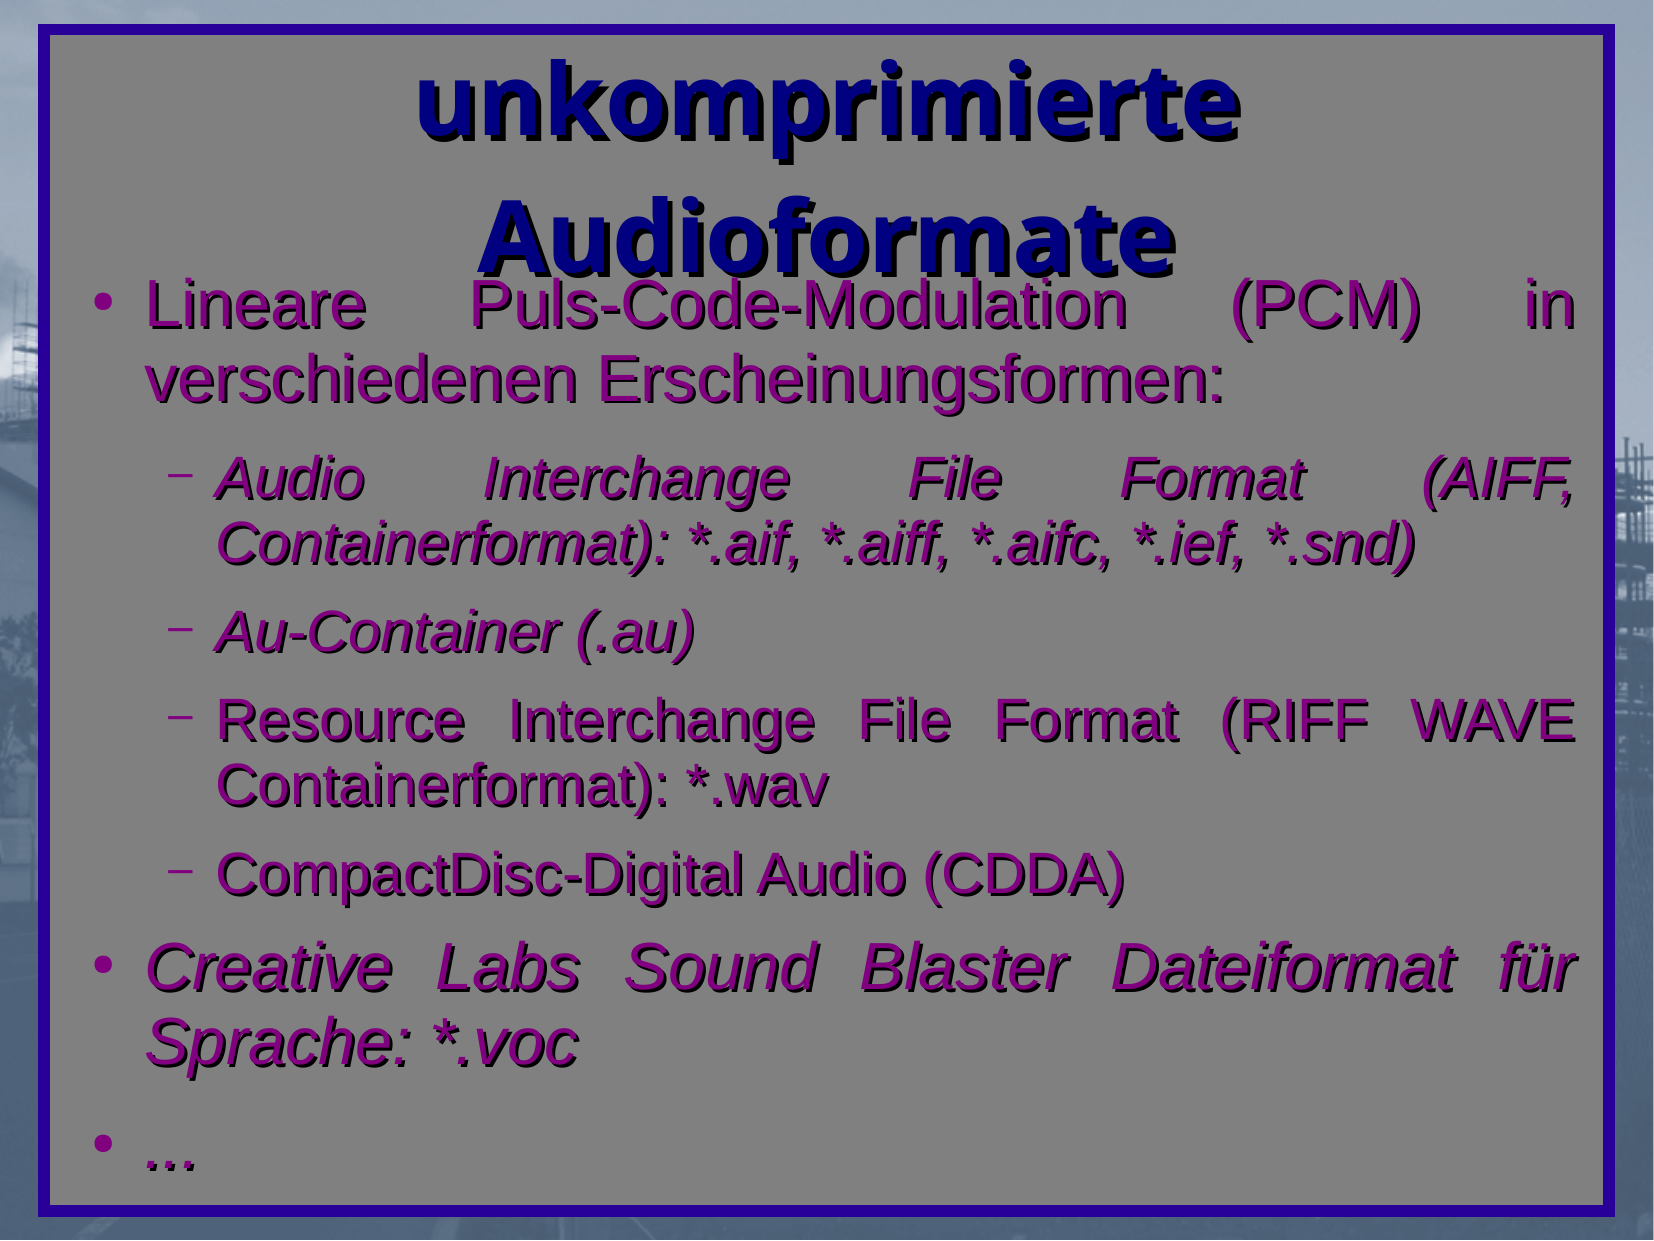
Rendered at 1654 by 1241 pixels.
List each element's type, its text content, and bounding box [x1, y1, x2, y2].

list Lineare Puls-Code-Modulation (PCM) in verschiedenen Erscheinungsformen: Audio Interchange File Format (AIFF, Containerformat): *.aif, *.aiff, *.aifc, *.ief, *.snd) Au-Container (.au) Resource Interchange File Format (RIFF WAVE Containerformat): *.wav CompactDisc-Digital Audio (CDDA) Creative Labs Sound Blaster Dateiformat für Sprache: *.voc ... [73, 265, 1577, 1228]
picture [0, 0, 1654, 1240]
title unkomprimierte Audioformate [82, 49, 1571, 265]
